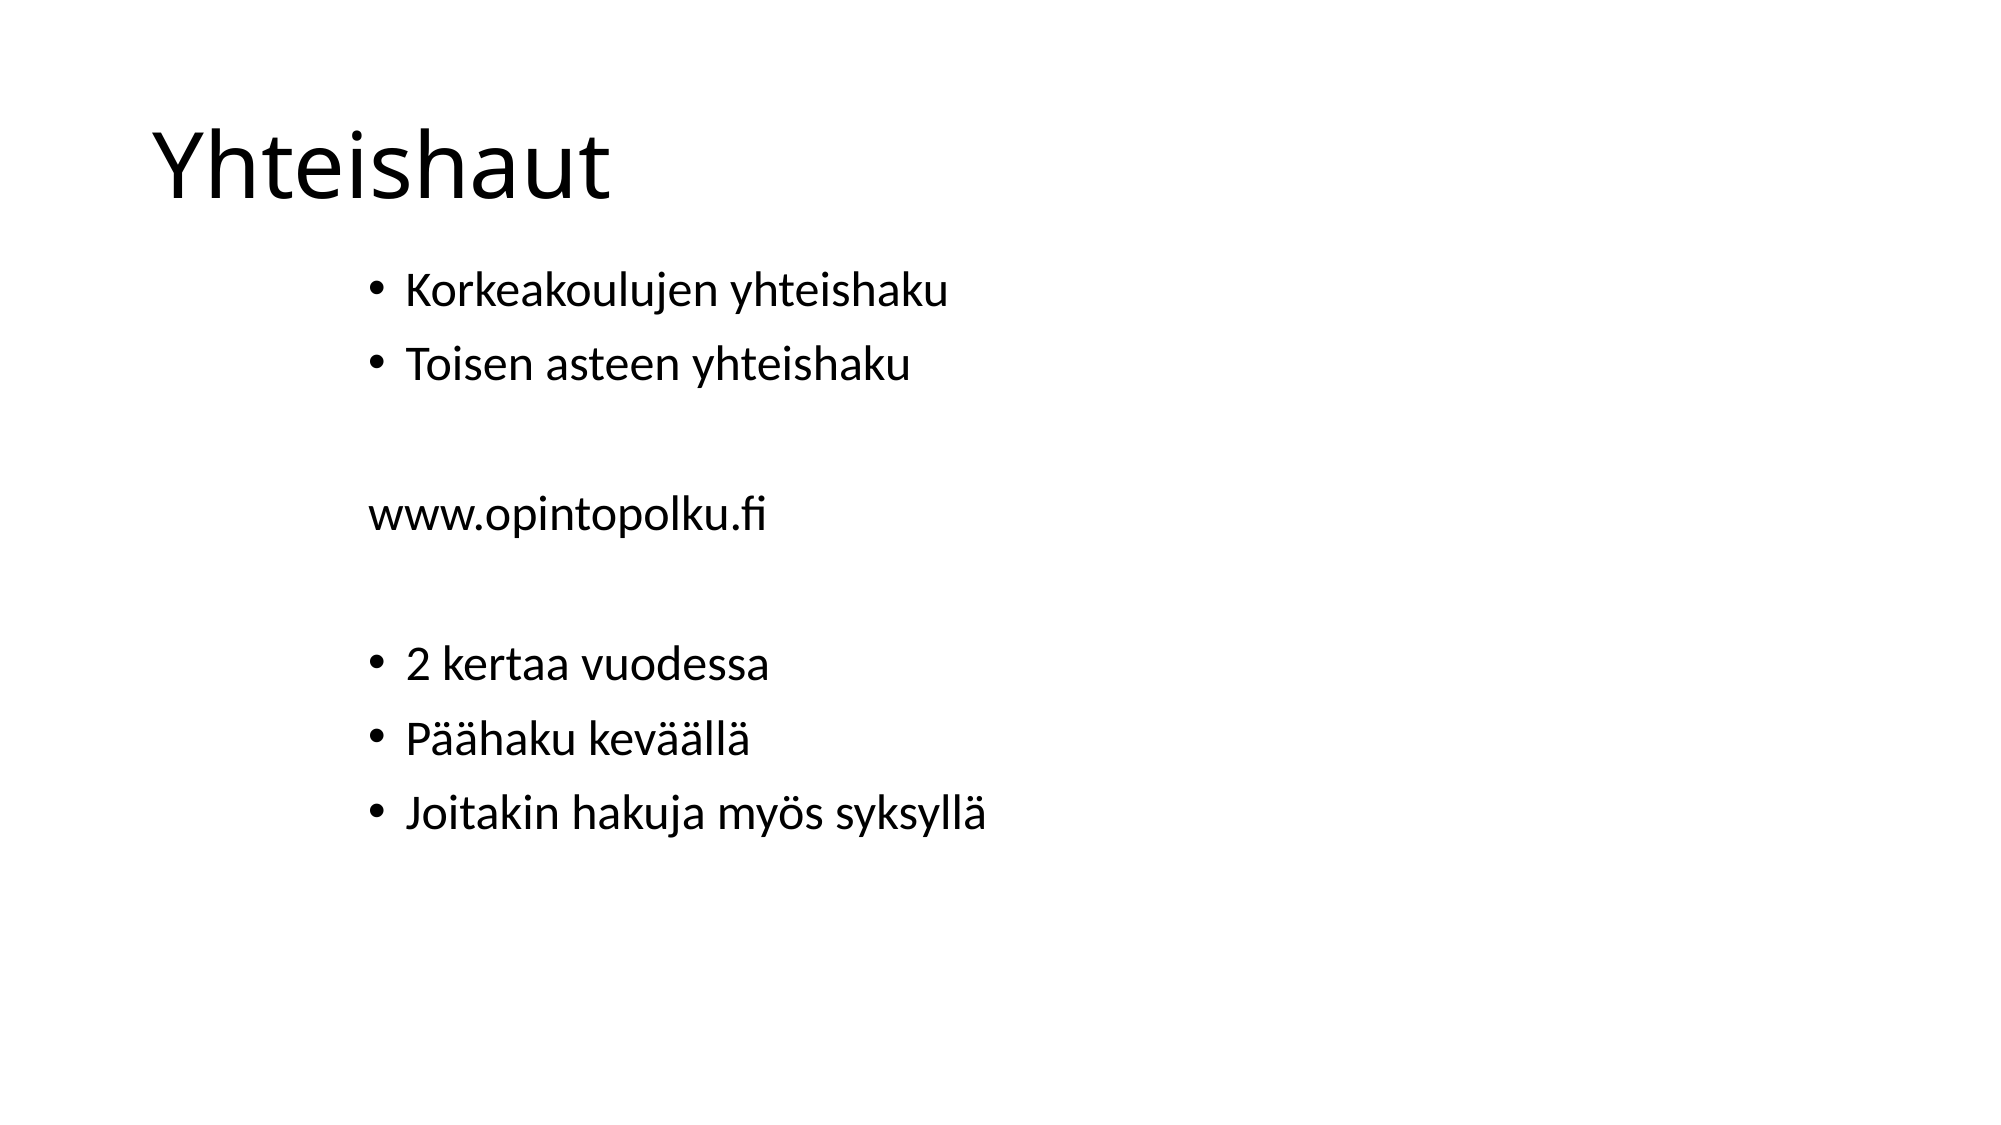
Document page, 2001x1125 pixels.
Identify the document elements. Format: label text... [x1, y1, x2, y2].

list Korkeakoulujen yhteishaku Toisen asteen yhteishaku www.opintopolku.fi 2 kertaa vuodessa Päähaku keväällä Joitakin hakuja myös syksyllä [353, 255, 1647, 970]
title Yhteishaut [137, 59, 1863, 278]
